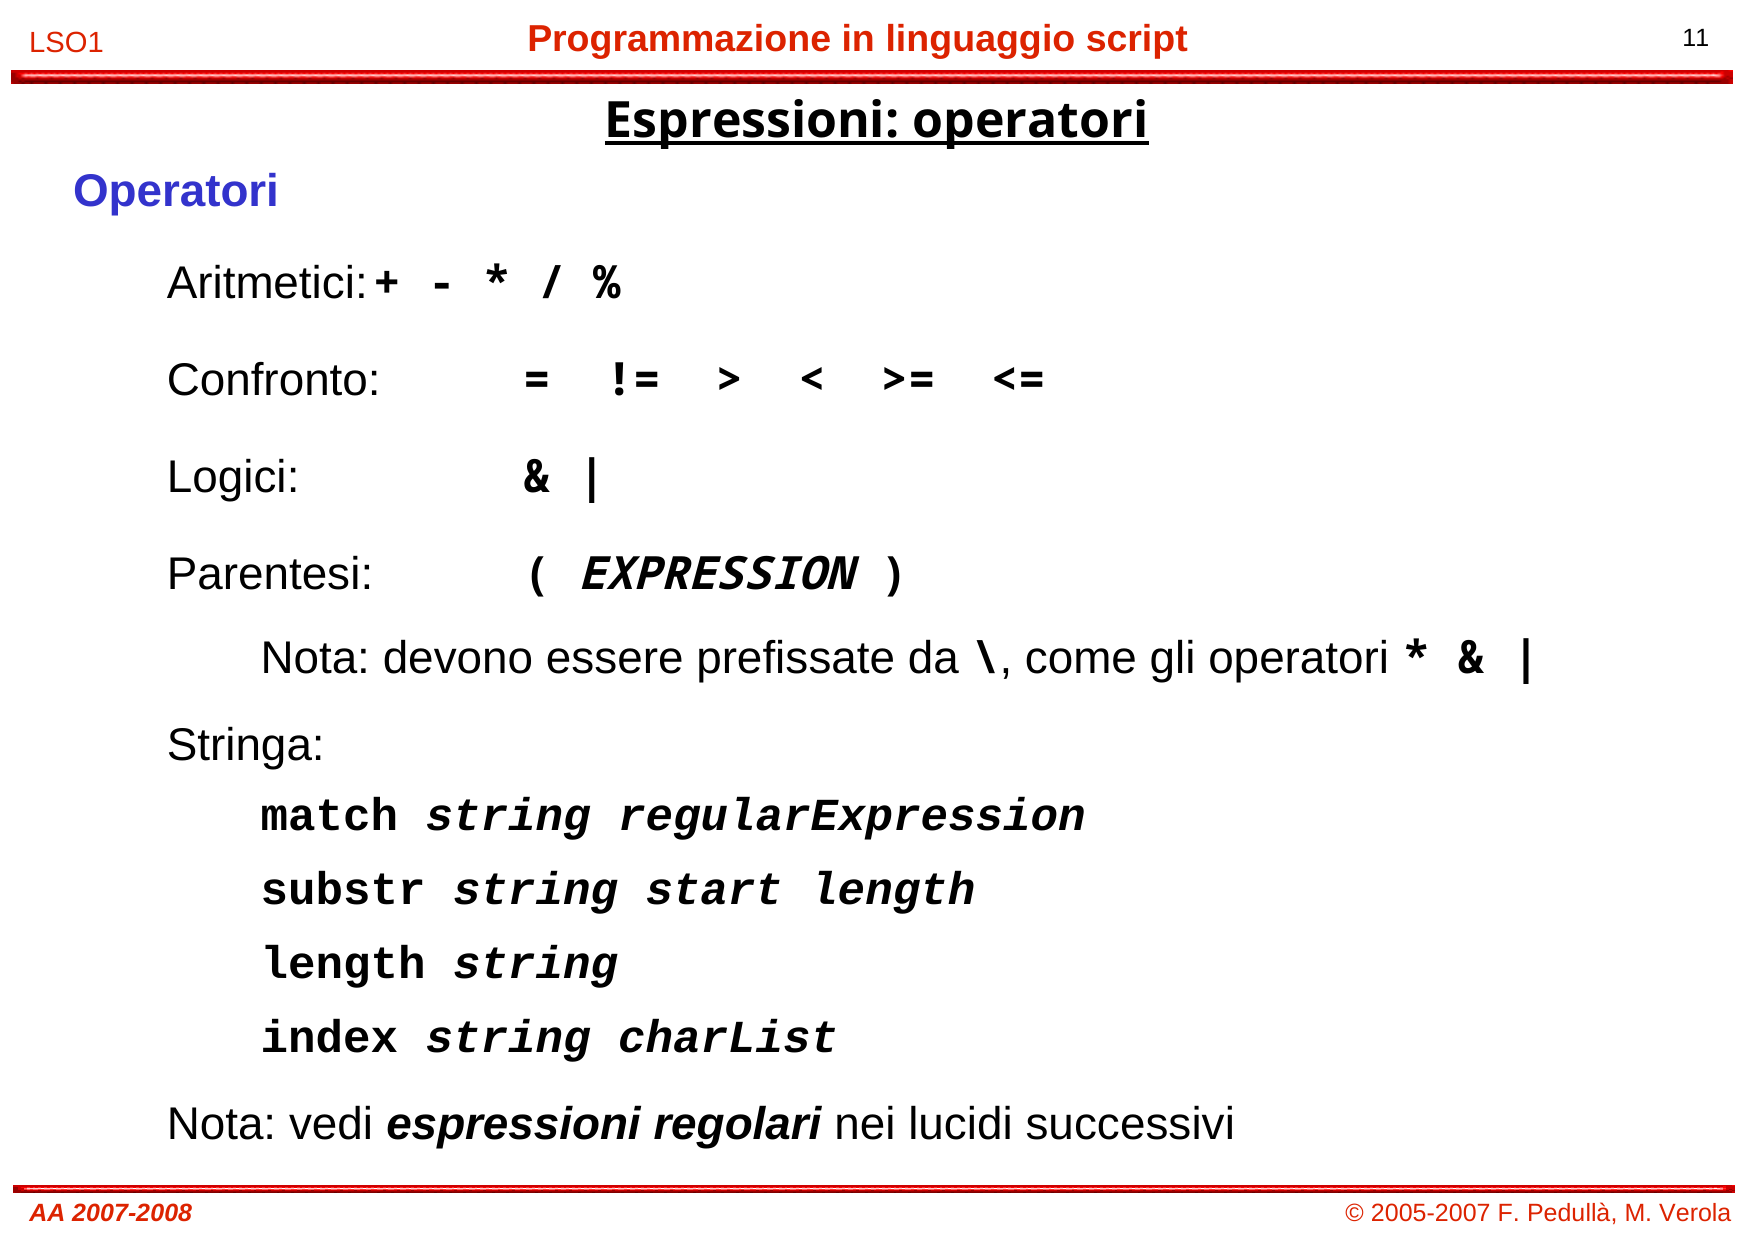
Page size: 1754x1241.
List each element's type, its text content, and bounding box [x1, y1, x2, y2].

picture [11, 70, 1733, 84]
picture [13, 1185, 1735, 1193]
title Espressioni: operatori [562, 72, 1192, 153]
list Operatori Aritmetici: + - * / % Confronto: = != > < >= <= Logici: & | Parentesi: ( EXPRESSION ) Nota: devono essere prefissate da \, come gli operatori * & | Stringa: match string regularExpression substr string start length length string index string charList Nota: vedi espressioni regolari nei lucidi successivi [58, 153, 1696, 1112]
